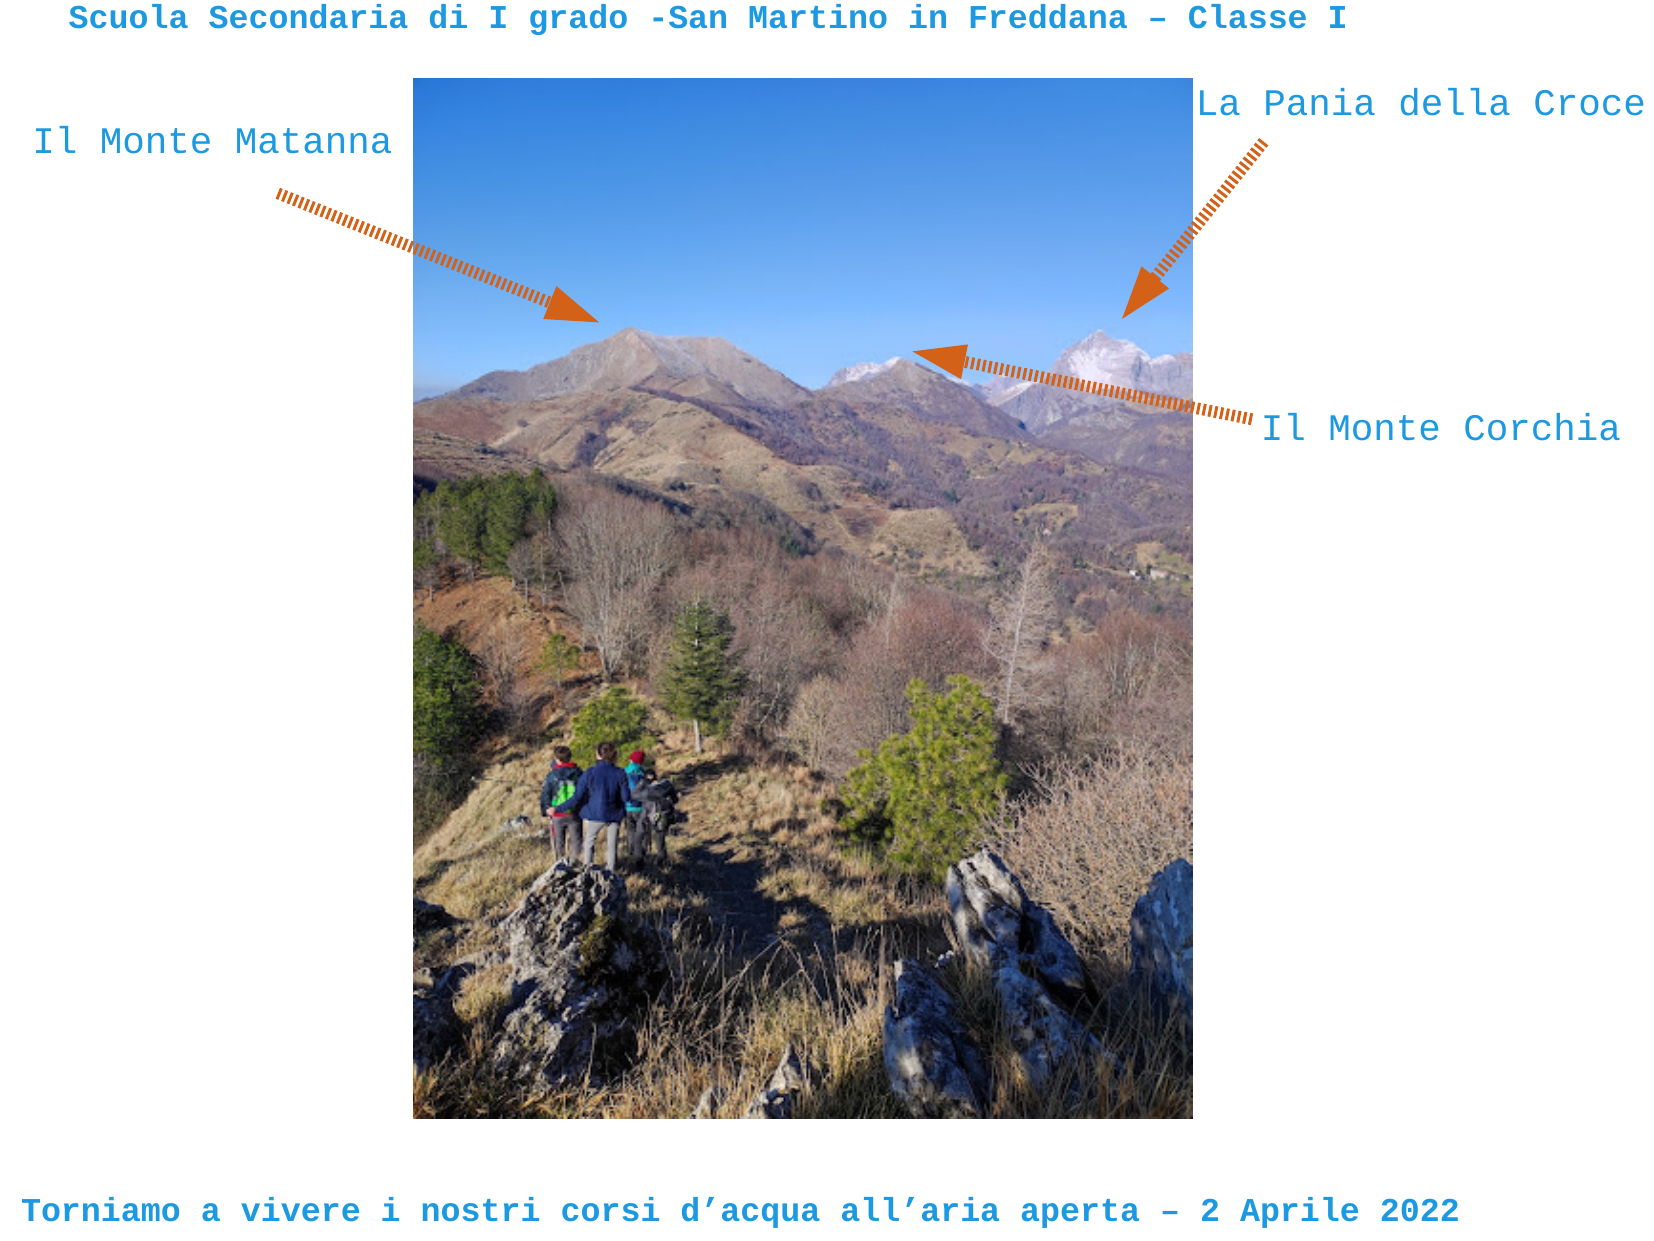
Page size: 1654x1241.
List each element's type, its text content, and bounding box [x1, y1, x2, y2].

text_box Scuola Secondaria di I grado -San Martino in Freddana – Classe I [5, 3, 1412, 37]
picture [413, 78, 1193, 1119]
text_box Torniamo a vivere i nostri corsi d’acqua all’aria aperta – 2 Aprile 2022 [5, 1179, 1477, 1241]
text_box La Pania della Croce [1175, 70, 1654, 136]
text_box Il Monte Corchia [1240, 395, 1642, 460]
text_box Il Monte Matanna [11, 108, 414, 173]
